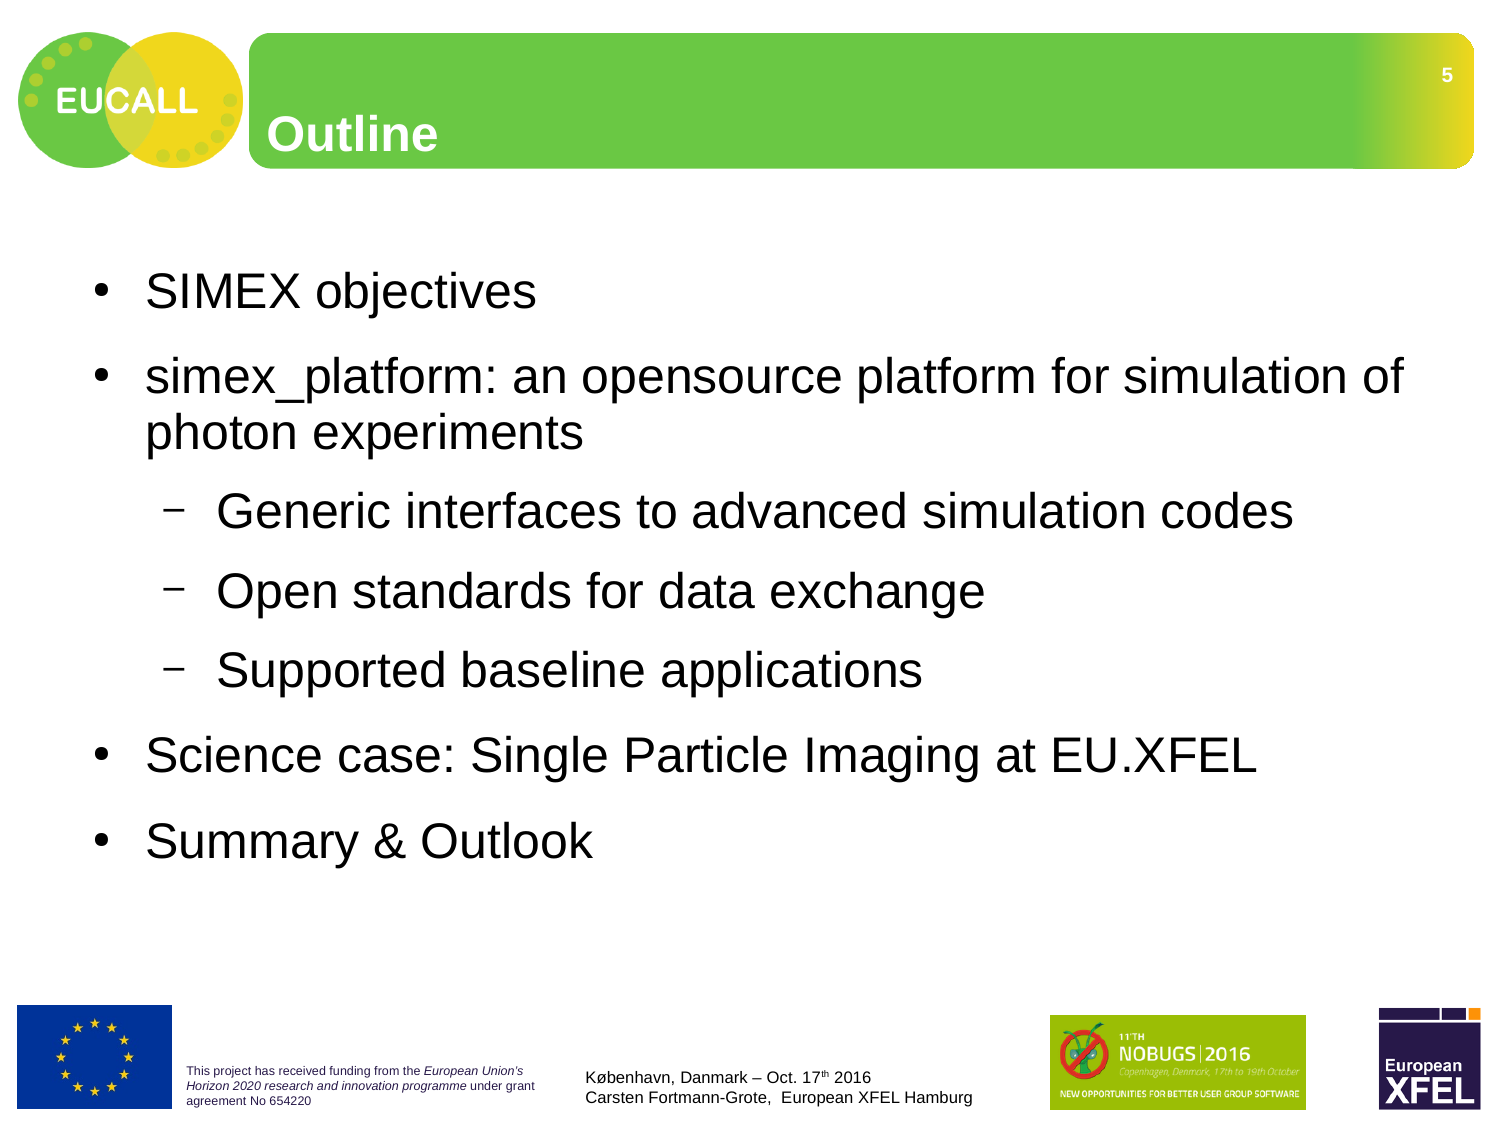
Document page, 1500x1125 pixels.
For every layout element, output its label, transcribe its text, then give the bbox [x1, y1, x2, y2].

list SIMEX objectives simex_platform: an opensource platform for simulation of photon experiments Generic interfaces to advanced simulation codes Open standards for data exchange Supported baseline applications Science case: Single Particle Imaging at EU.XFEL Summary & Outlook [75, 263, 1425, 916]
picture [17, 1005, 172, 1109]
picture [18, 32, 243, 168]
picture [1376, 1005, 1483, 1112]
title Outline [266, 63, 1482, 162]
picture [1050, 1015, 1306, 1110]
